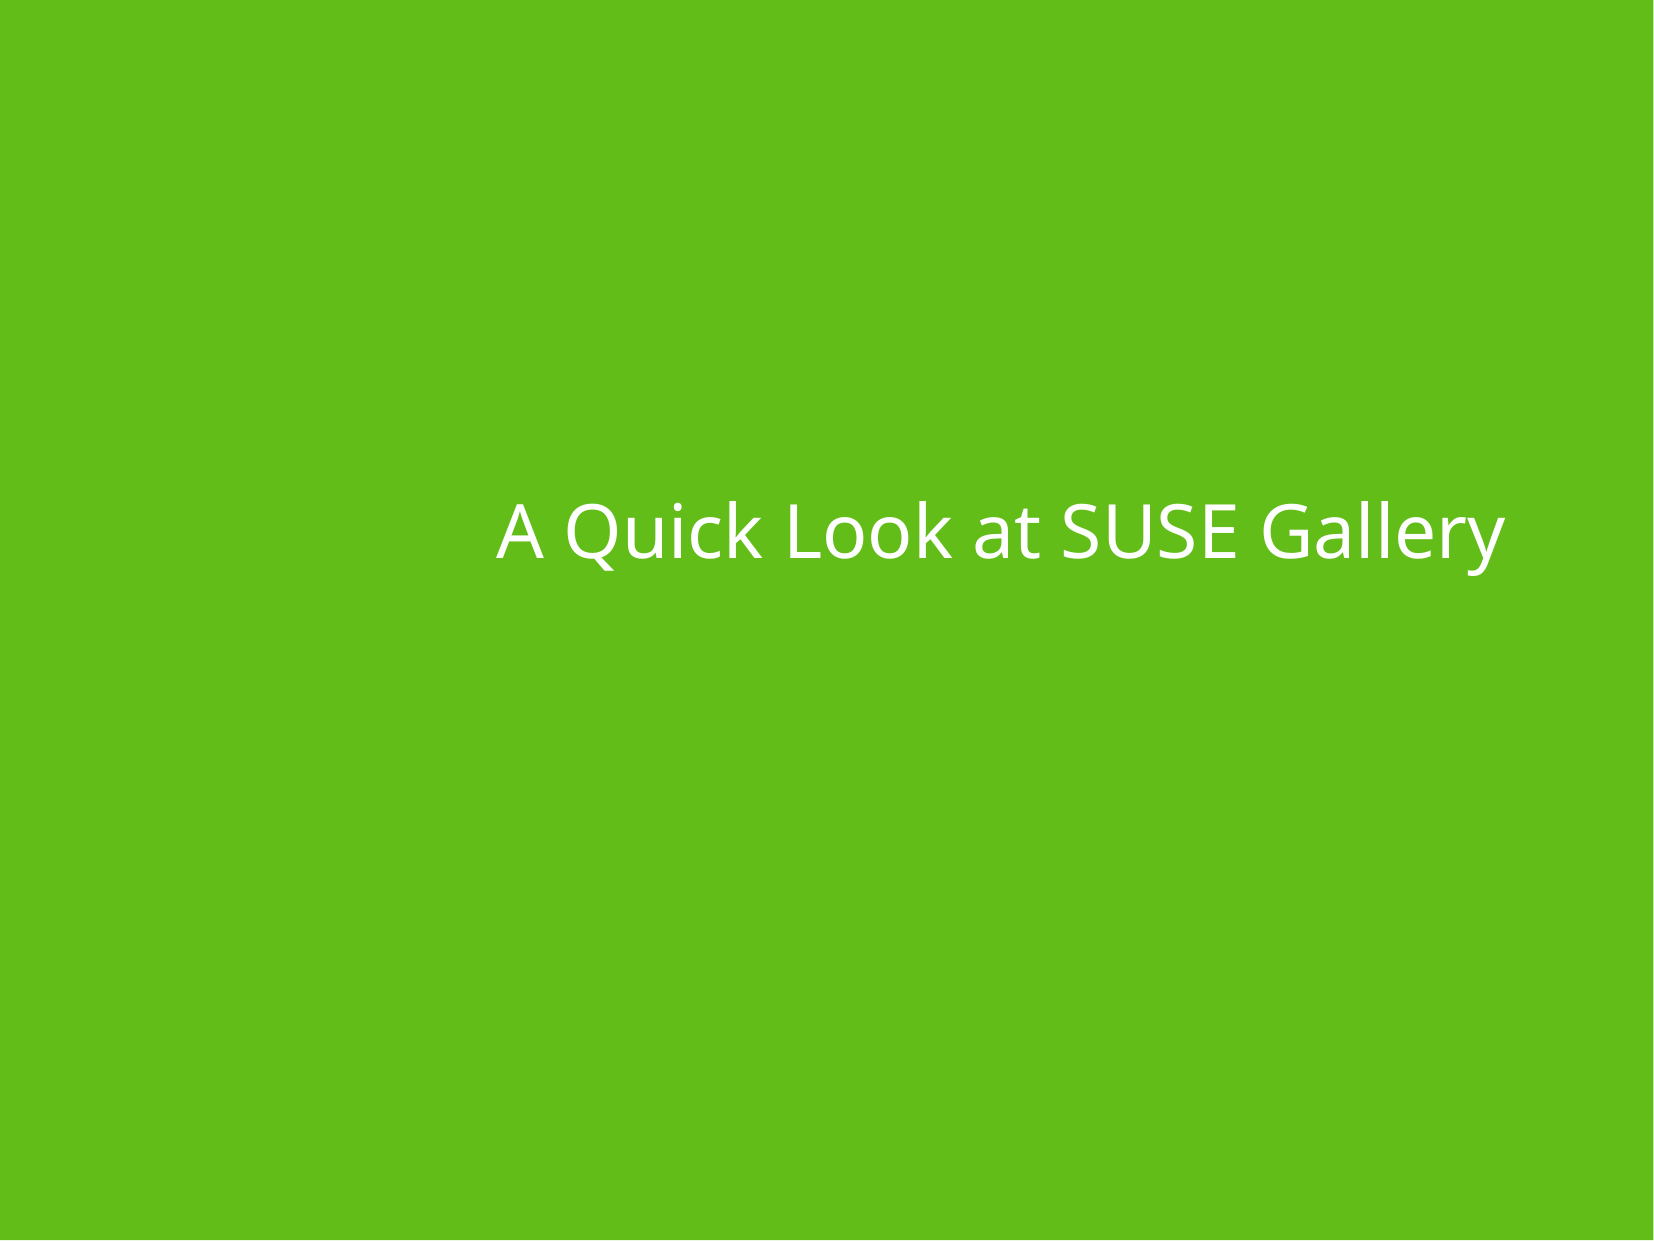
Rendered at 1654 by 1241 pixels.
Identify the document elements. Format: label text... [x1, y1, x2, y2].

title A Quick Look at SUSE Gallery [271, 426, 1522, 633]
